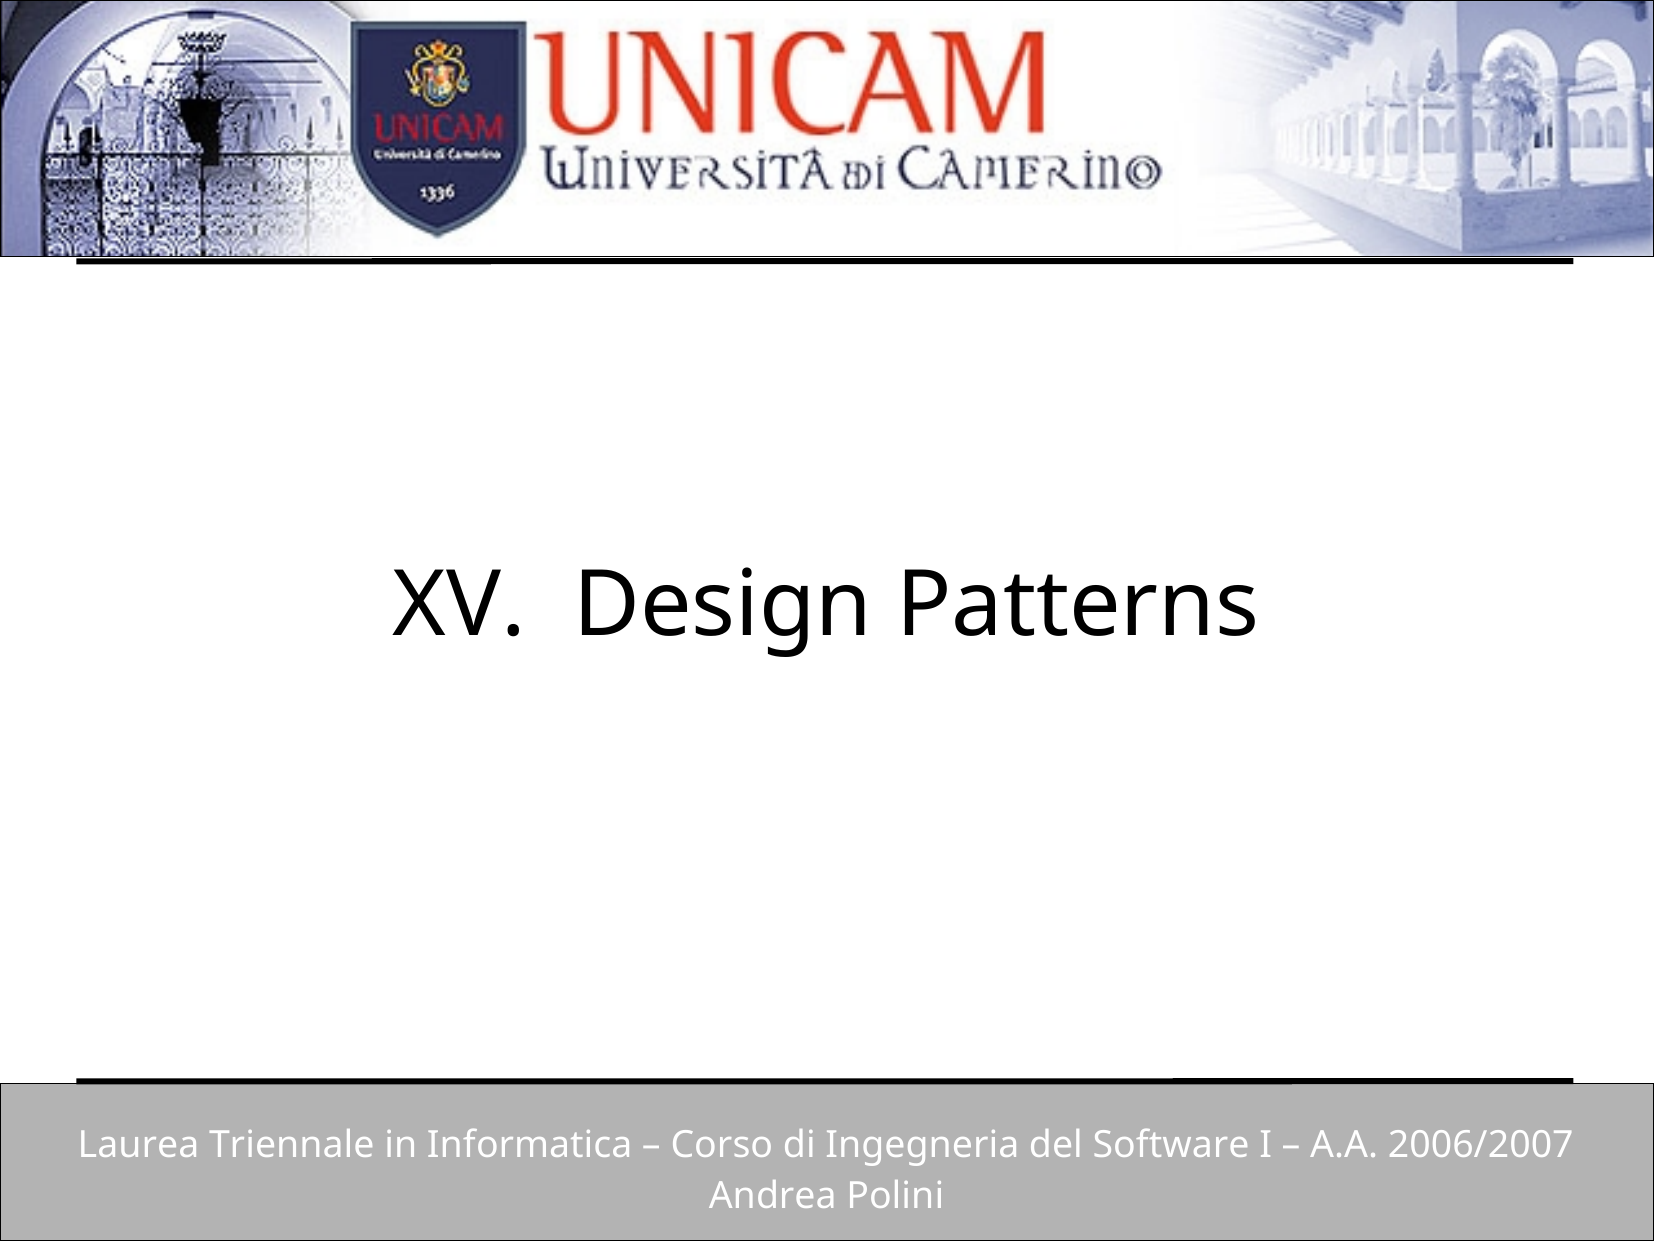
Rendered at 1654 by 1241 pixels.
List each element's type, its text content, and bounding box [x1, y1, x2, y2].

title XV. Design Patterns [82, 495, 1571, 704]
picture [1, 1, 1653, 256]
